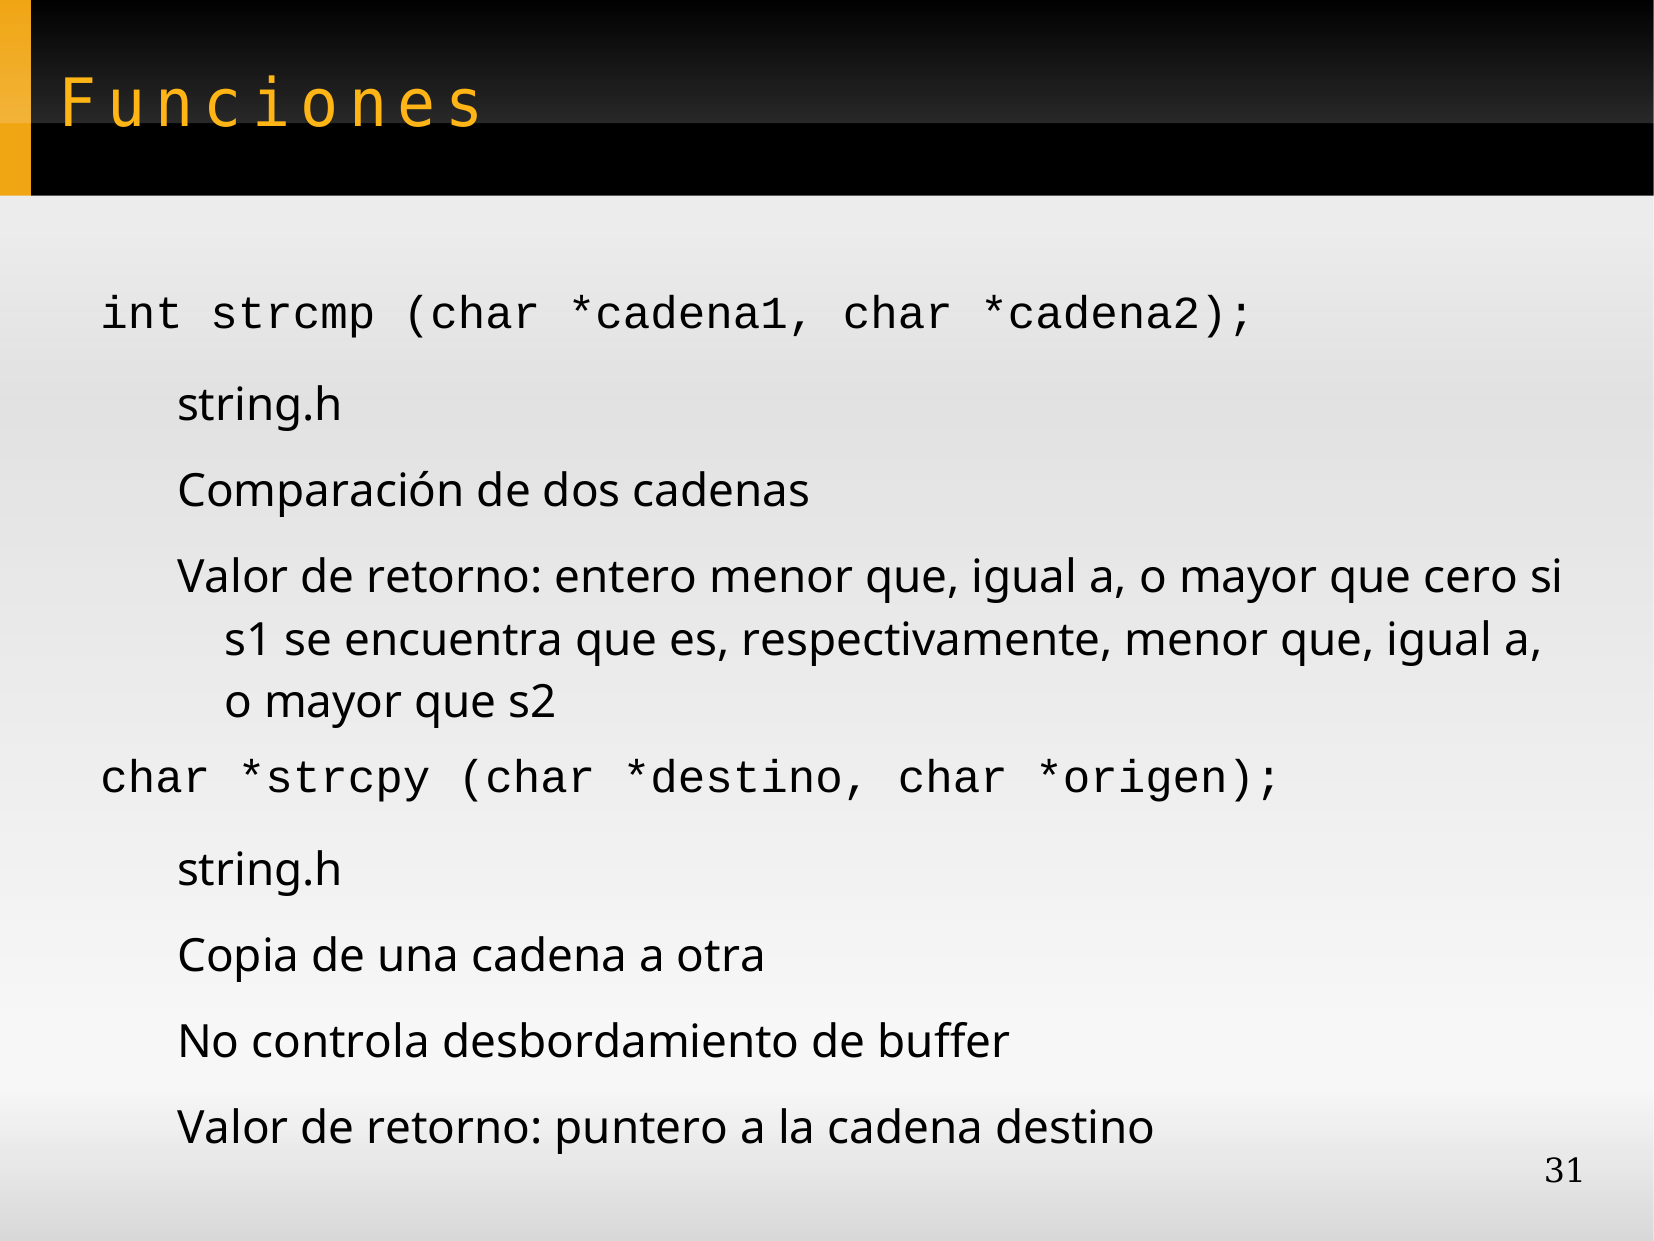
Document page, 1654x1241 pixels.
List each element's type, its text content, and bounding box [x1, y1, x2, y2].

list int strcmp (char *cadena1, char *cadena2); string.h Comparación de dos cadenas Valor de retorno: entero menor que, igual a, o mayor que cero si s1 se encuentra que es, respectivamente, menor que, igual a, o mayor que s2 char *strcpy (char *destino, char *origen); string.h Copia de una cadena a otra No controla desbordamiento de buffer Valor de retorno: puntero a la cadena destino [82, 290, 1571, 1092]
title Funciones [59, 29, 1506, 178]
picture [0, 0, 1654, 1241]
